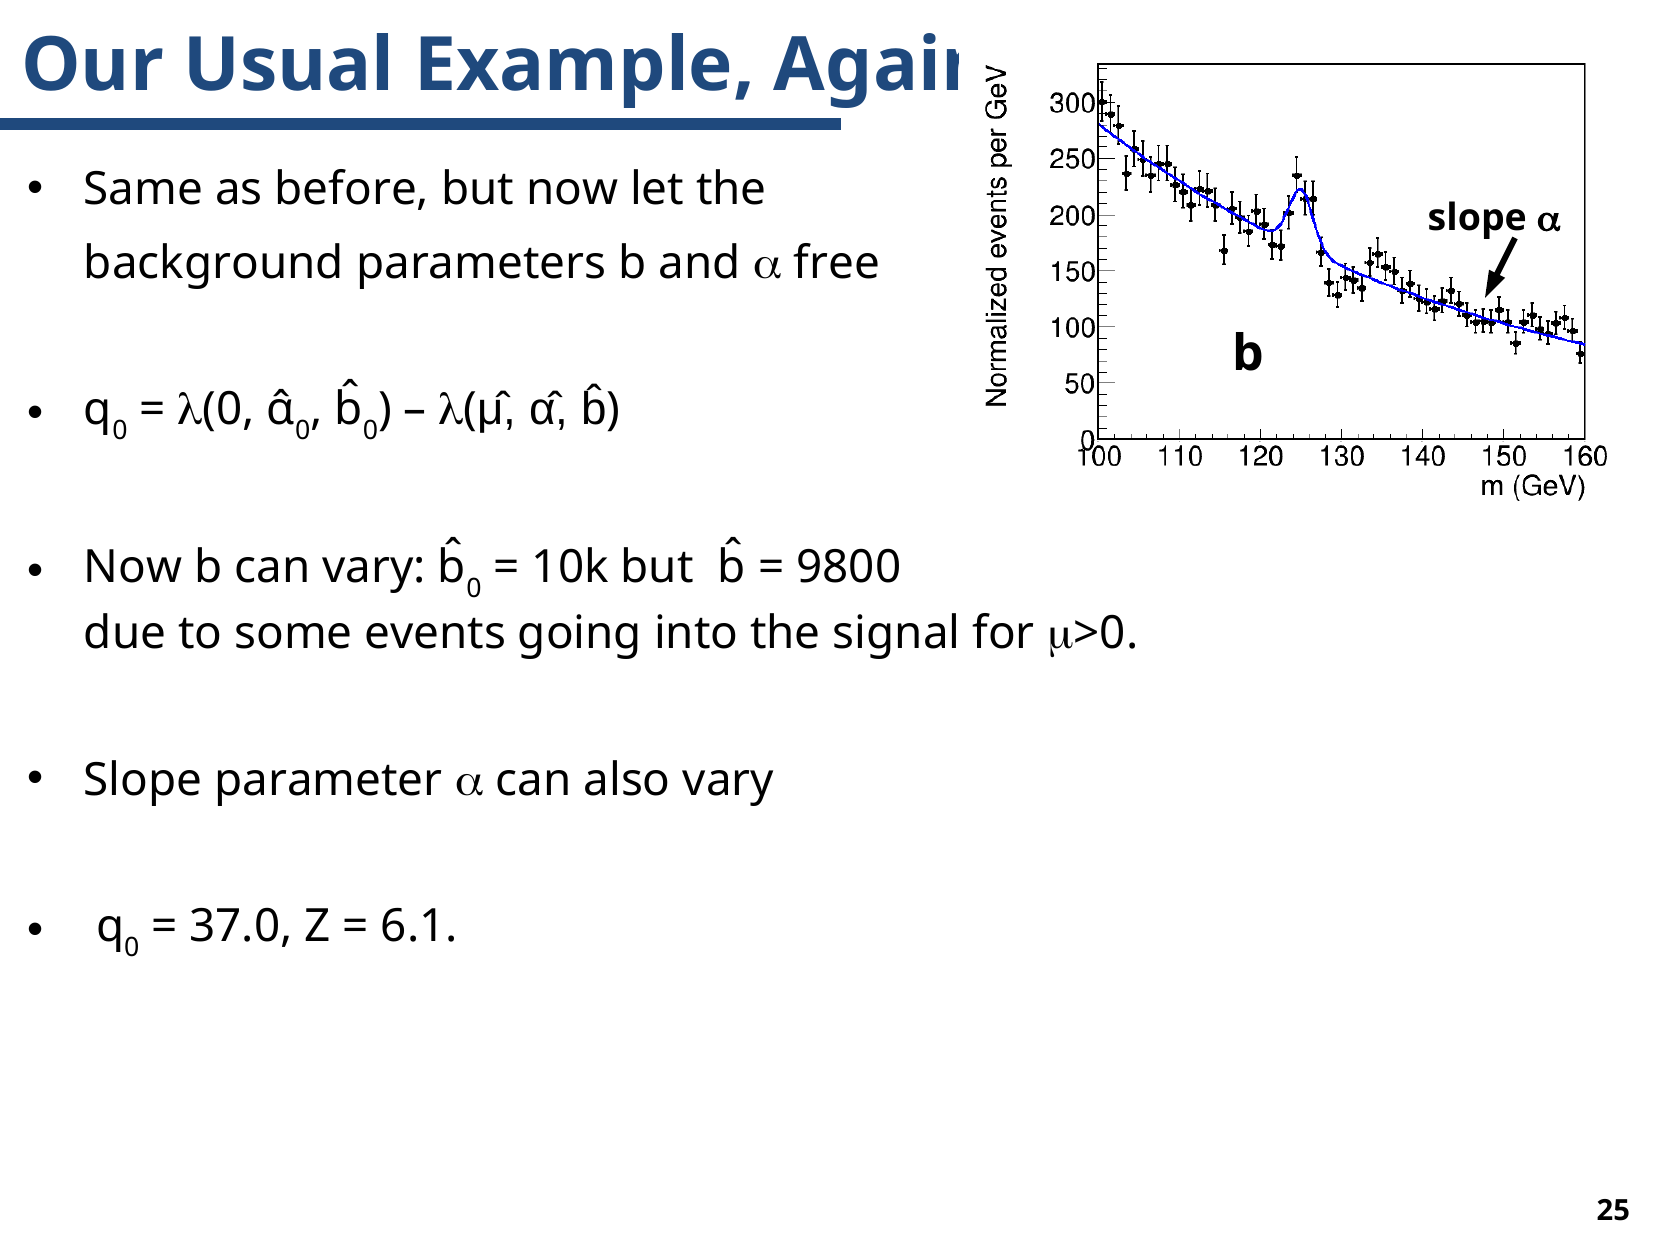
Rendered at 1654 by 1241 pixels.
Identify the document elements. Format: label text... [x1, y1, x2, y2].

title Our Usual Example, Again [6, 7, 1606, 113]
text_box b [1215, 306, 1321, 406]
list Same as before, but now let the background parameters b and a free q0 = l(0, α̂0, b̂0) – l(μ̂, α̂, b̂) Now b can vary: b̂0 = 10k but b̂ = 9800 due to some events going into the signal for m>0. Slope parameter a can also vary q0 = 37.0, Z = 6.1. [12, 151, 1621, 946]
text_box slope a [1410, 180, 1606, 259]
picture [959, 14, 1654, 514]
